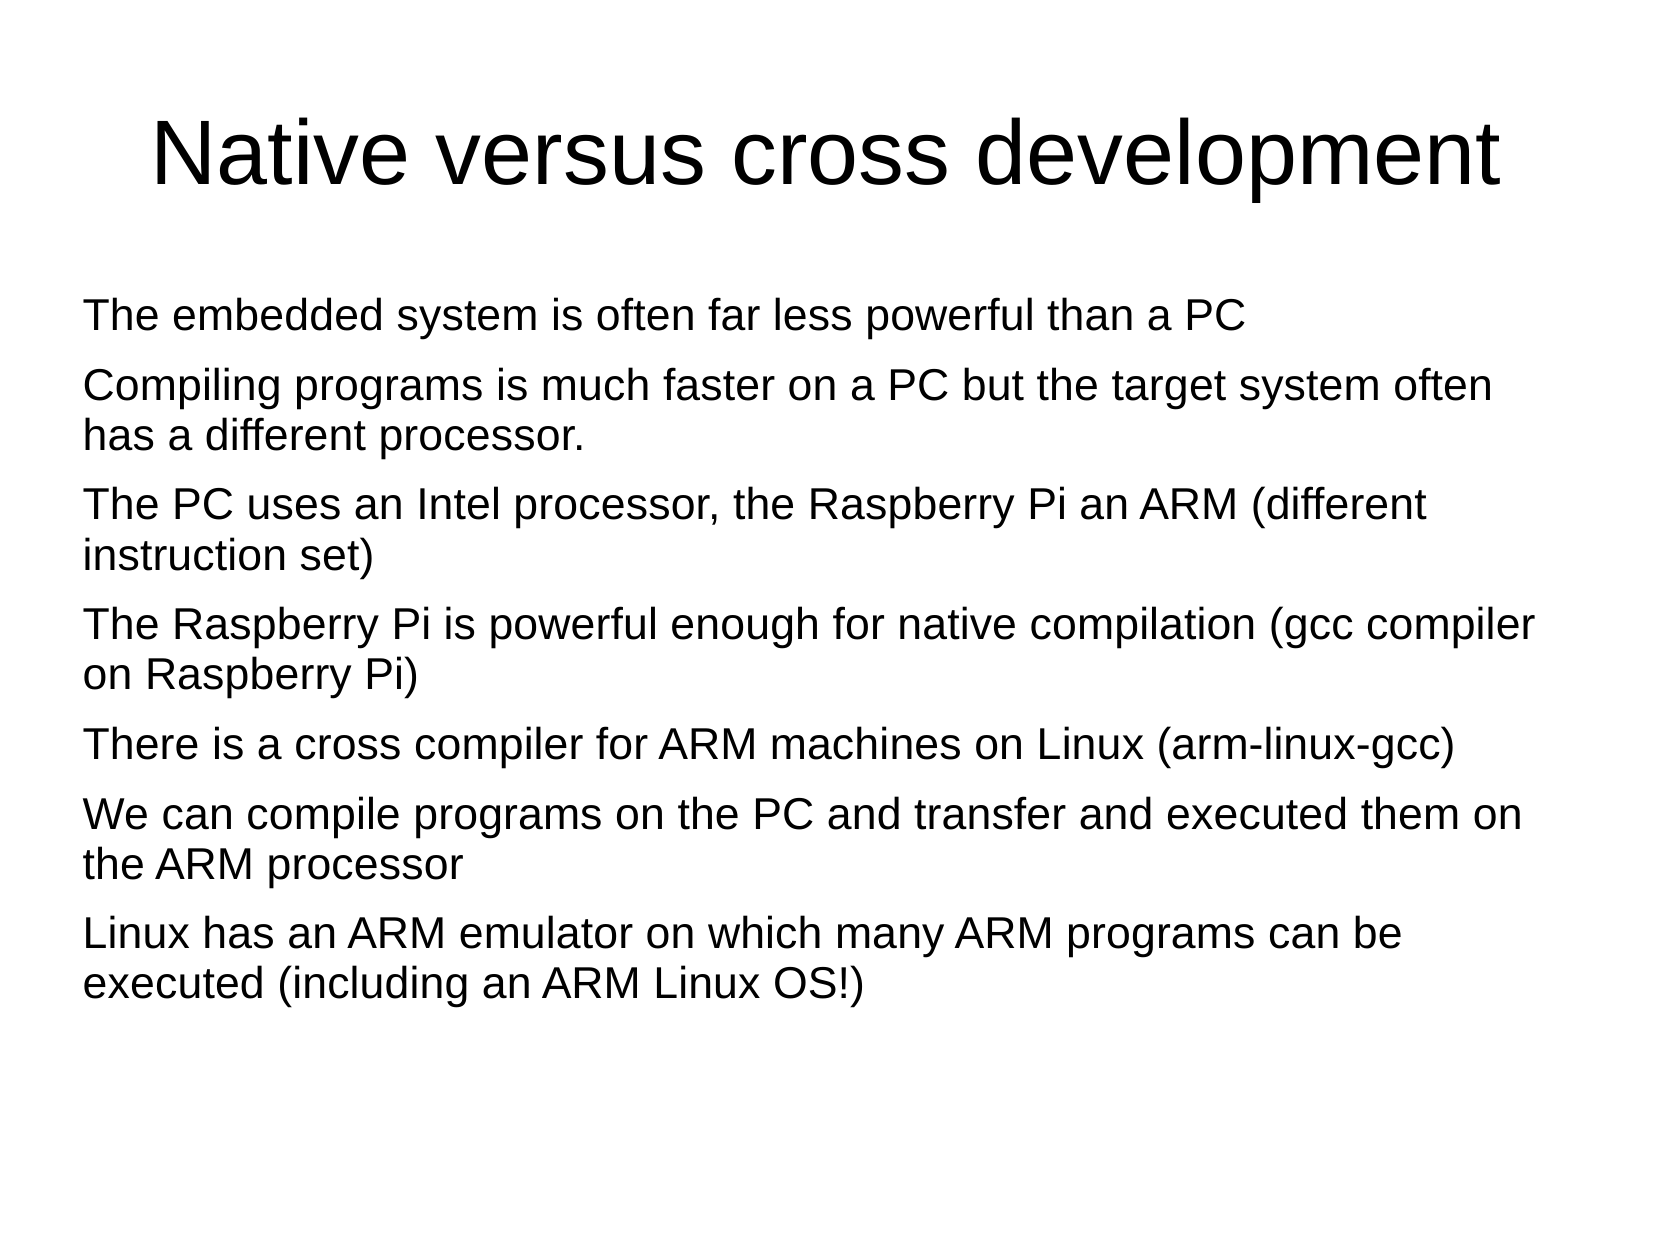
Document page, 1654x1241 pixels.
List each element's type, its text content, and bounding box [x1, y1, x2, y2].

list The embedded system is often far less powerful than a PC Compiling programs is much faster on a PC but the target system often has a different processor. The PC uses an Intel processor, the Raspberry Pi an ARM (different instruction set) The Raspberry Pi is powerful enough for native compilation (gcc compiler on Raspberry Pi) There is a cross compiler for ARM machines on Linux (arm-linux-gcc) We can compile programs on the PC and transfer and executed them on the ARM processor Linux has an ARM emulator on which many ARM programs can be executed (including an ARM Linux OS!) [82, 290, 1571, 1010]
title Native versus cross development [82, 49, 1571, 257]
